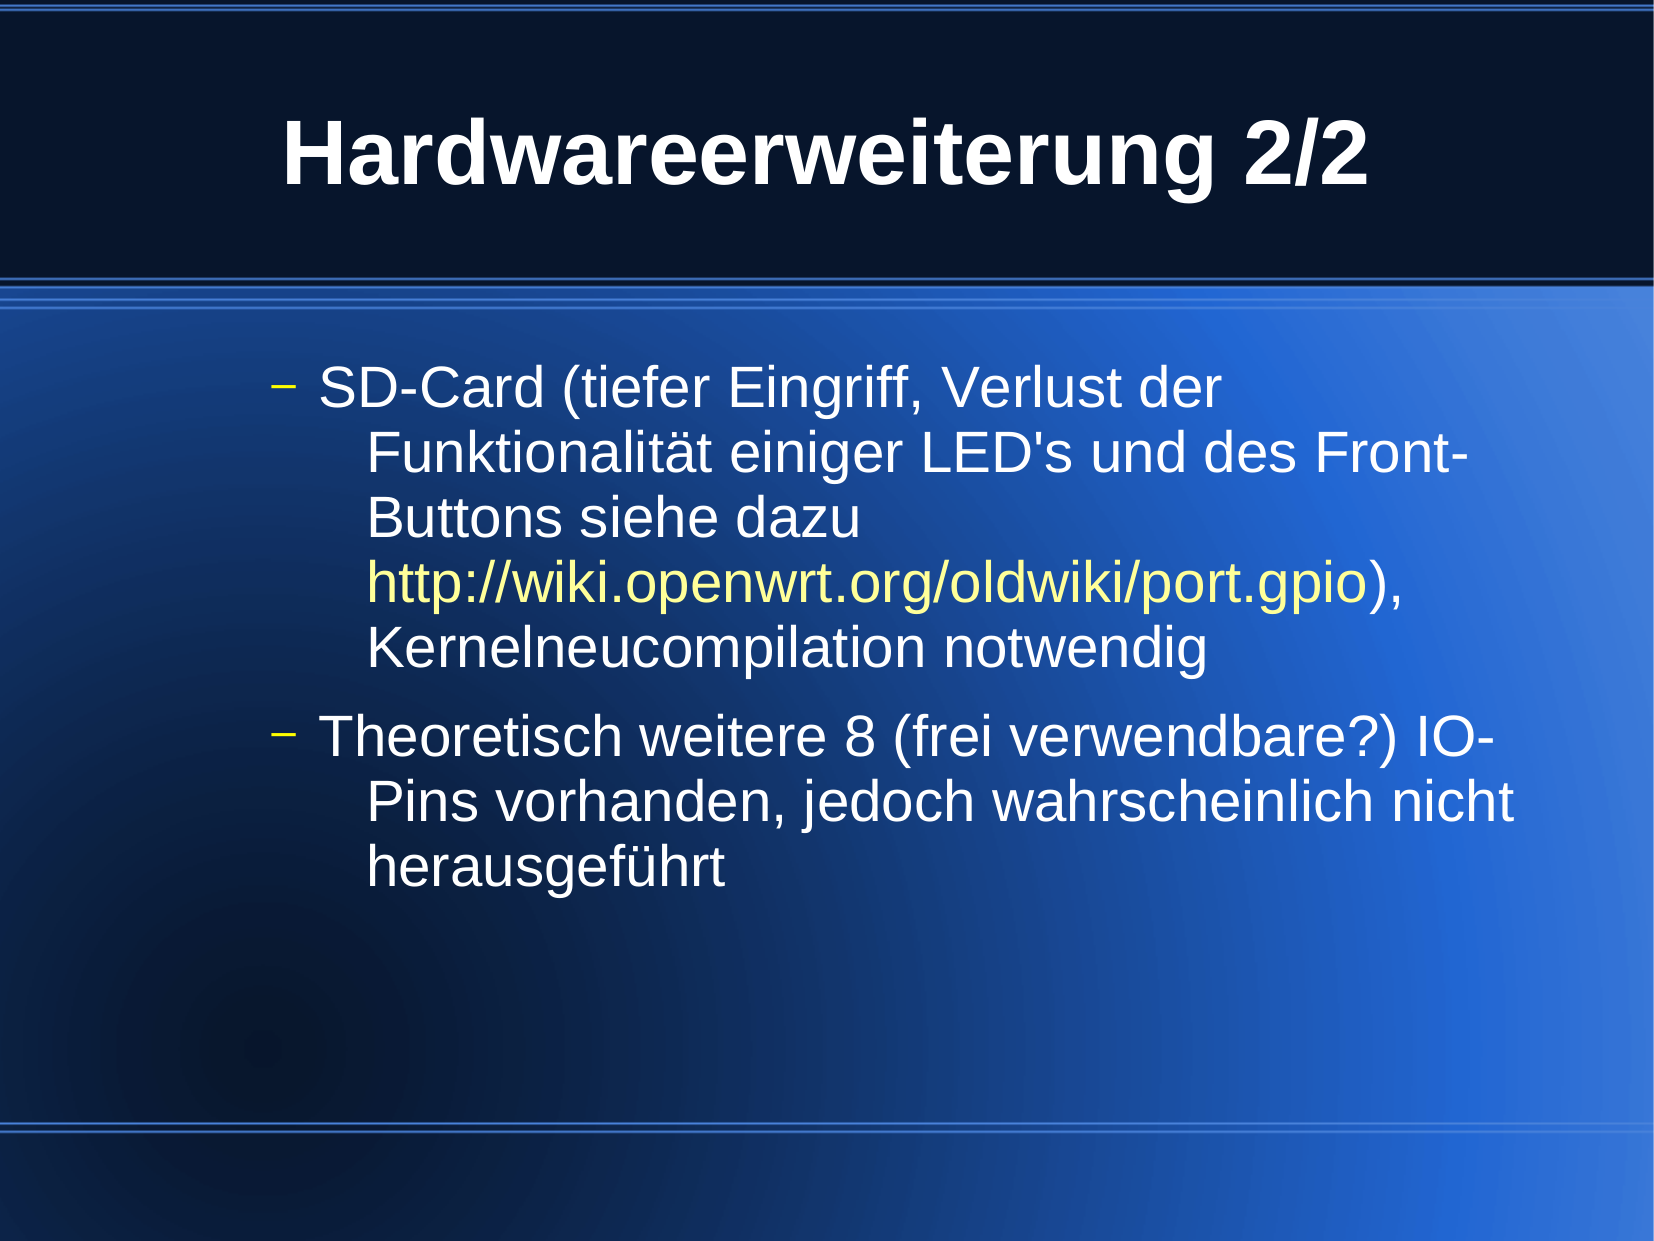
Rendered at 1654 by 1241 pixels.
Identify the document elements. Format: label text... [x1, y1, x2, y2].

list SD-Card (tiefer Eingriff, Verlust der Funktionalität einiger LED's und des Front-Buttons siehe dazu http://wiki.openwrt.org/oldwiki/port.gpio), Kernelneucompilation notwendig Theoretisch weitere 8 (frei verwendbare?) IO-Pins vorhanden, jedoch wahrscheinlich nicht herausgeführt [82, 355, 1571, 1159]
picture [0, 0, 1654, 1241]
title Hardwareerweiterung 2/2 [82, 56, 1571, 250]
